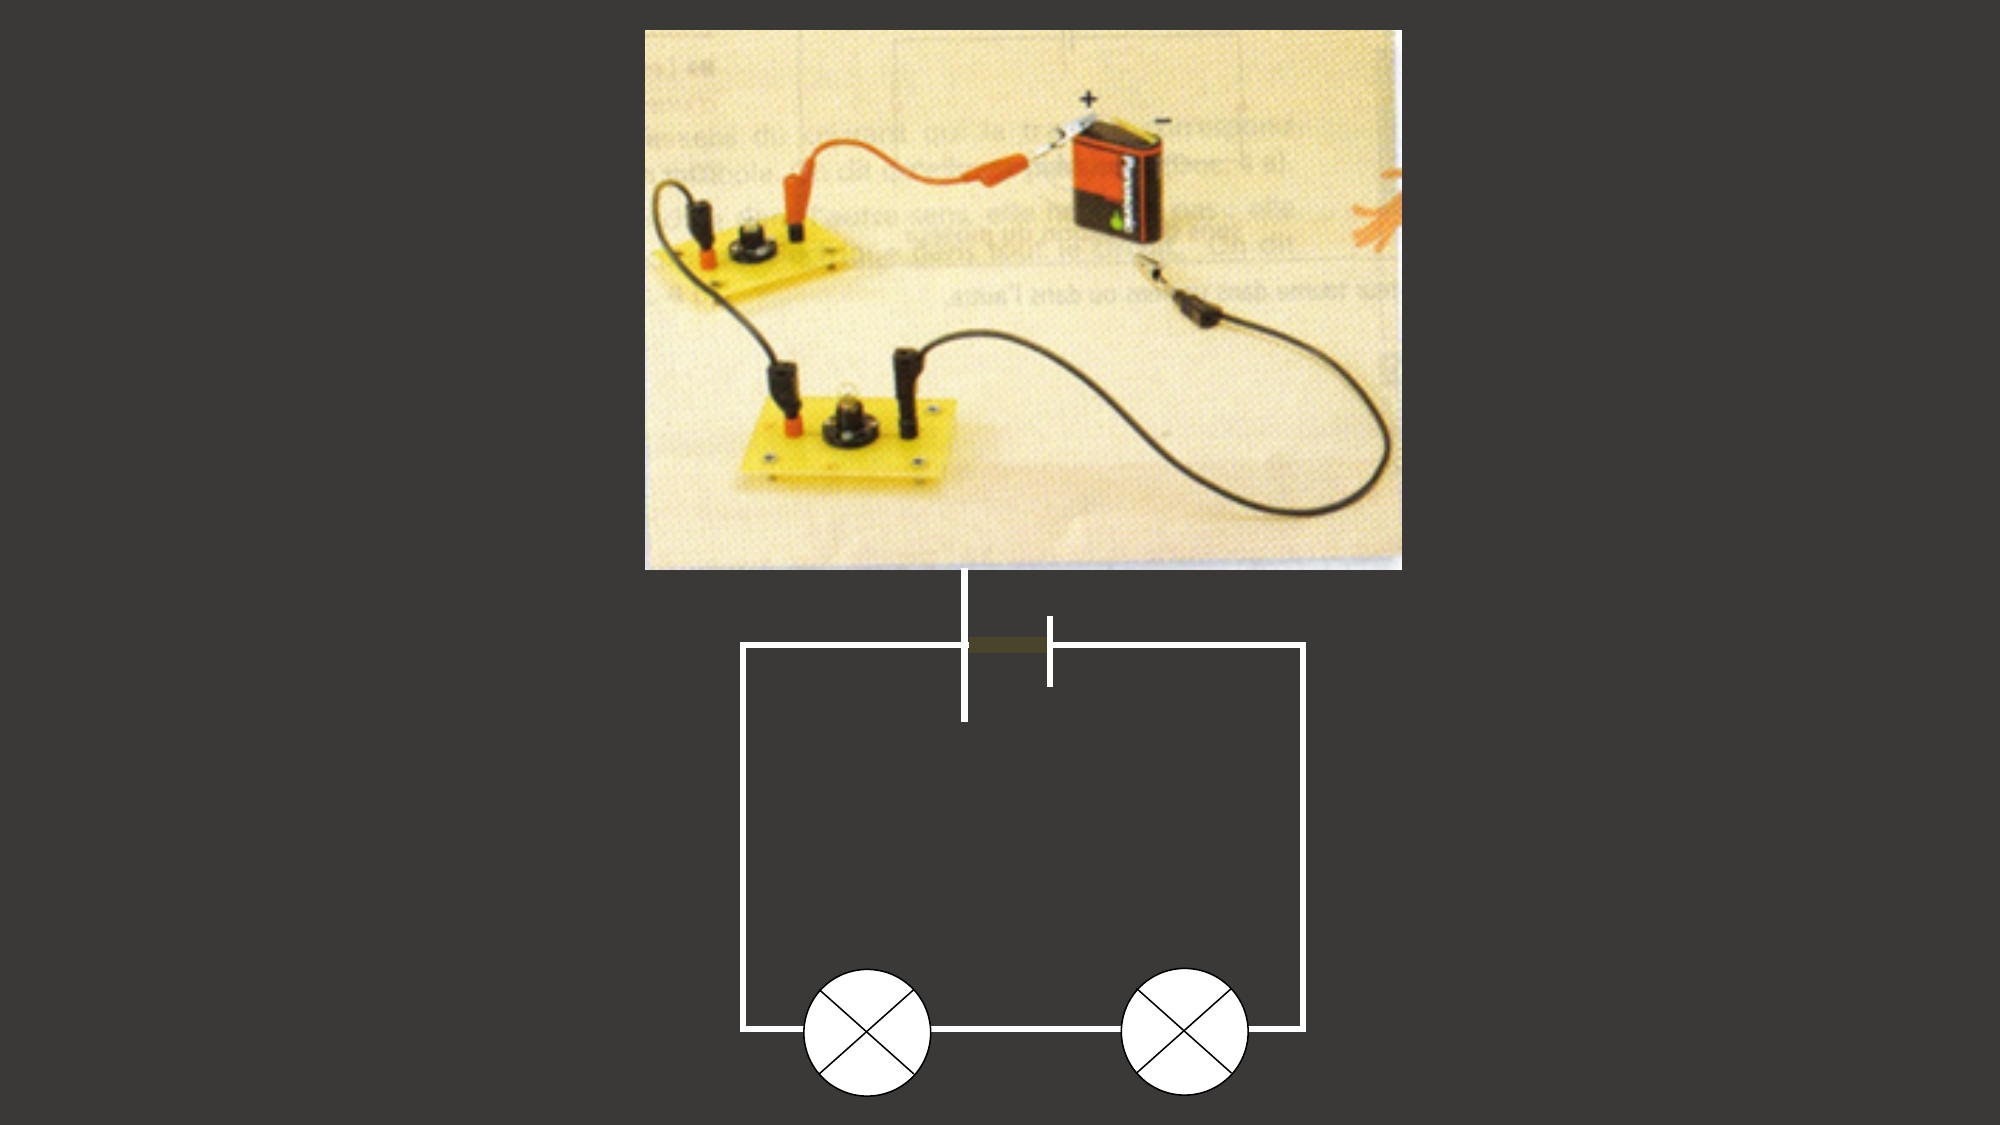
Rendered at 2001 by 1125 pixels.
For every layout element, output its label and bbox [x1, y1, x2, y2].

text_box [803, 991, 864, 1073]
text_box [1137, 989, 1249, 1096]
text_box [1138, 968, 1230, 1028]
text_box [1121, 990, 1182, 1073]
text_box [821, 969, 913, 1030]
text_box [820, 991, 931, 1097]
picture [645, 30, 1402, 570]
